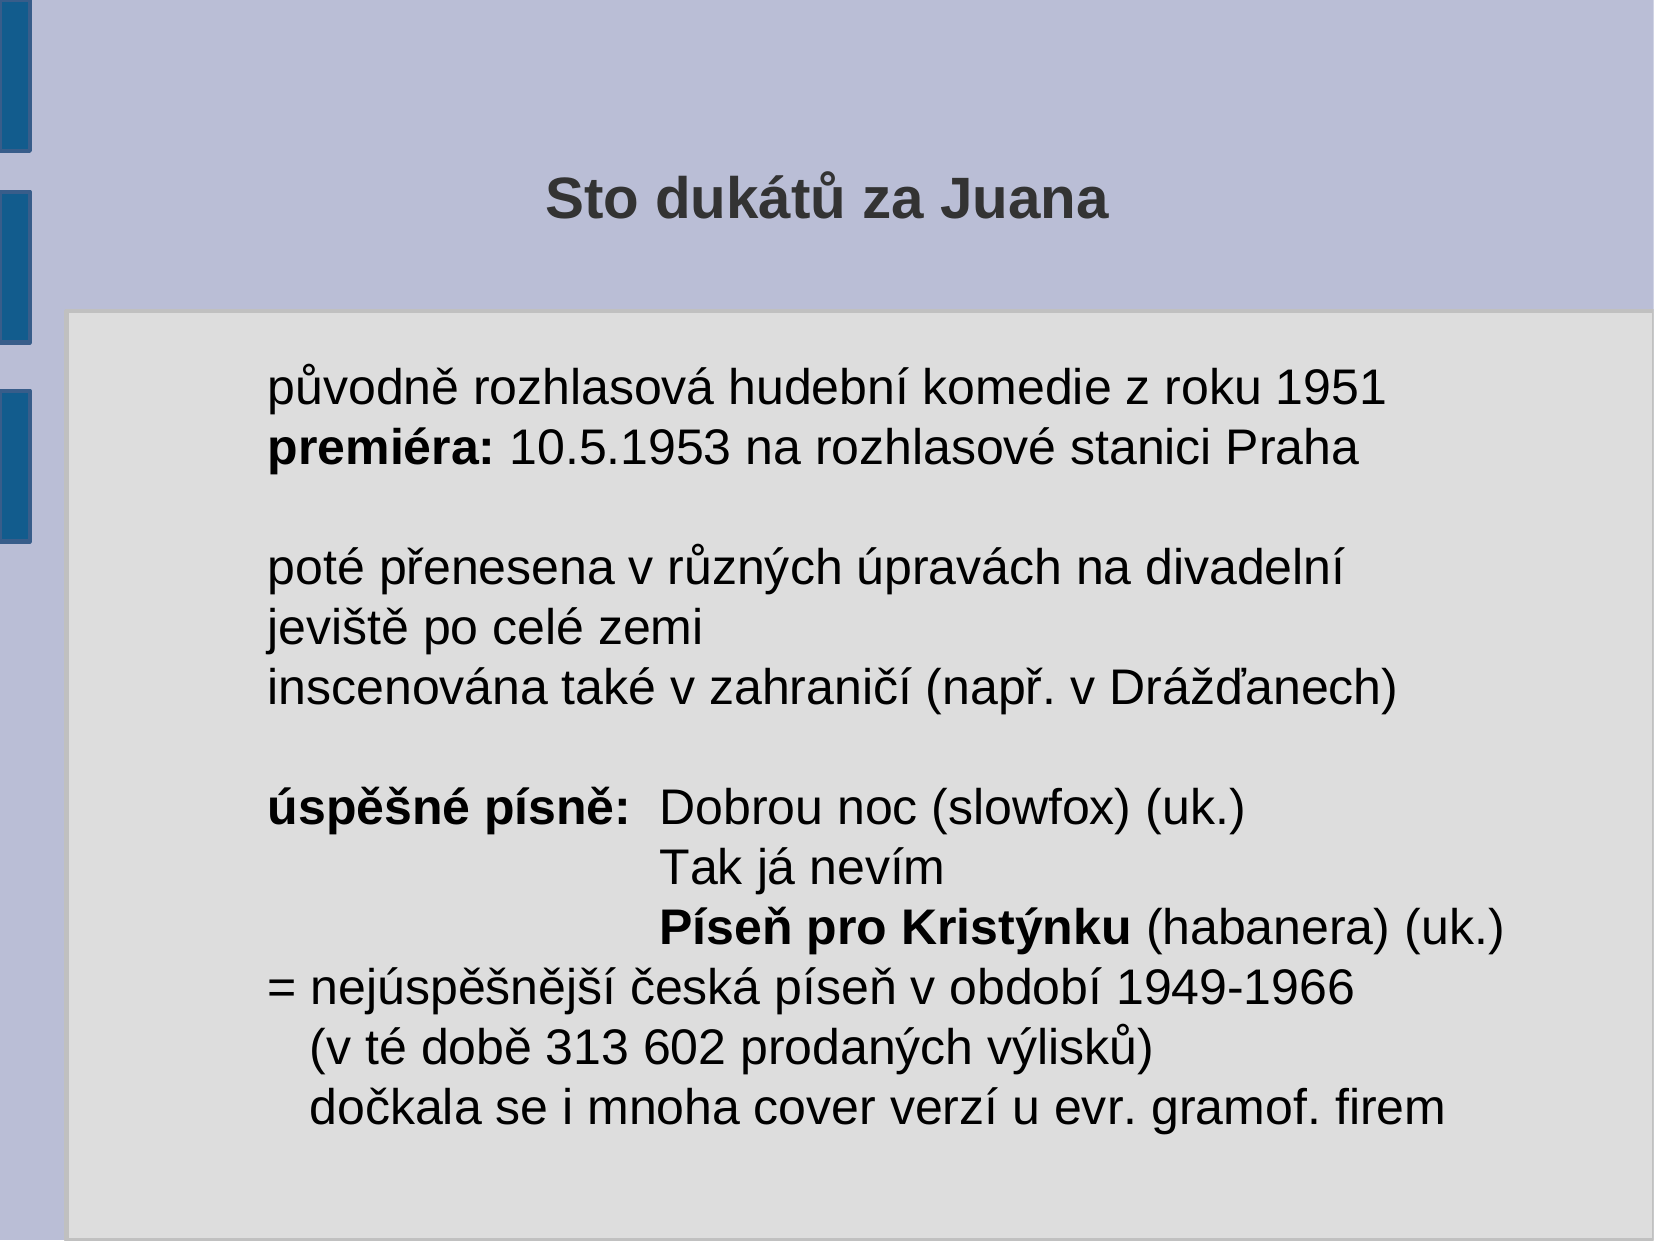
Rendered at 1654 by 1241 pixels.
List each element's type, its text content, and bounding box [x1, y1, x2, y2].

list původně rozhlasová hudební komedie z roku 1951 premiéra: 10.5.1953 na rozhlasové stanici Praha poté přenesena v různých úpravách na divadelní jeviště po celé zemi inscenována také v zahraničí (např. v Drážďanech) úspěšné písně: Dobrou noc (slowfox) (uk.) Tak já nevím Píseň pro Kristýnku (habanera) (uk.) = nejúspěšnější česká píseň v období 1949-1966 (v té době 313 602 prodaných výlisků) dočkala se i mnoha cover verzí u evr. gramof. firem [123, 354, 1536, 1136]
title Sto dukátů za Juana [121, 91, 1534, 299]
